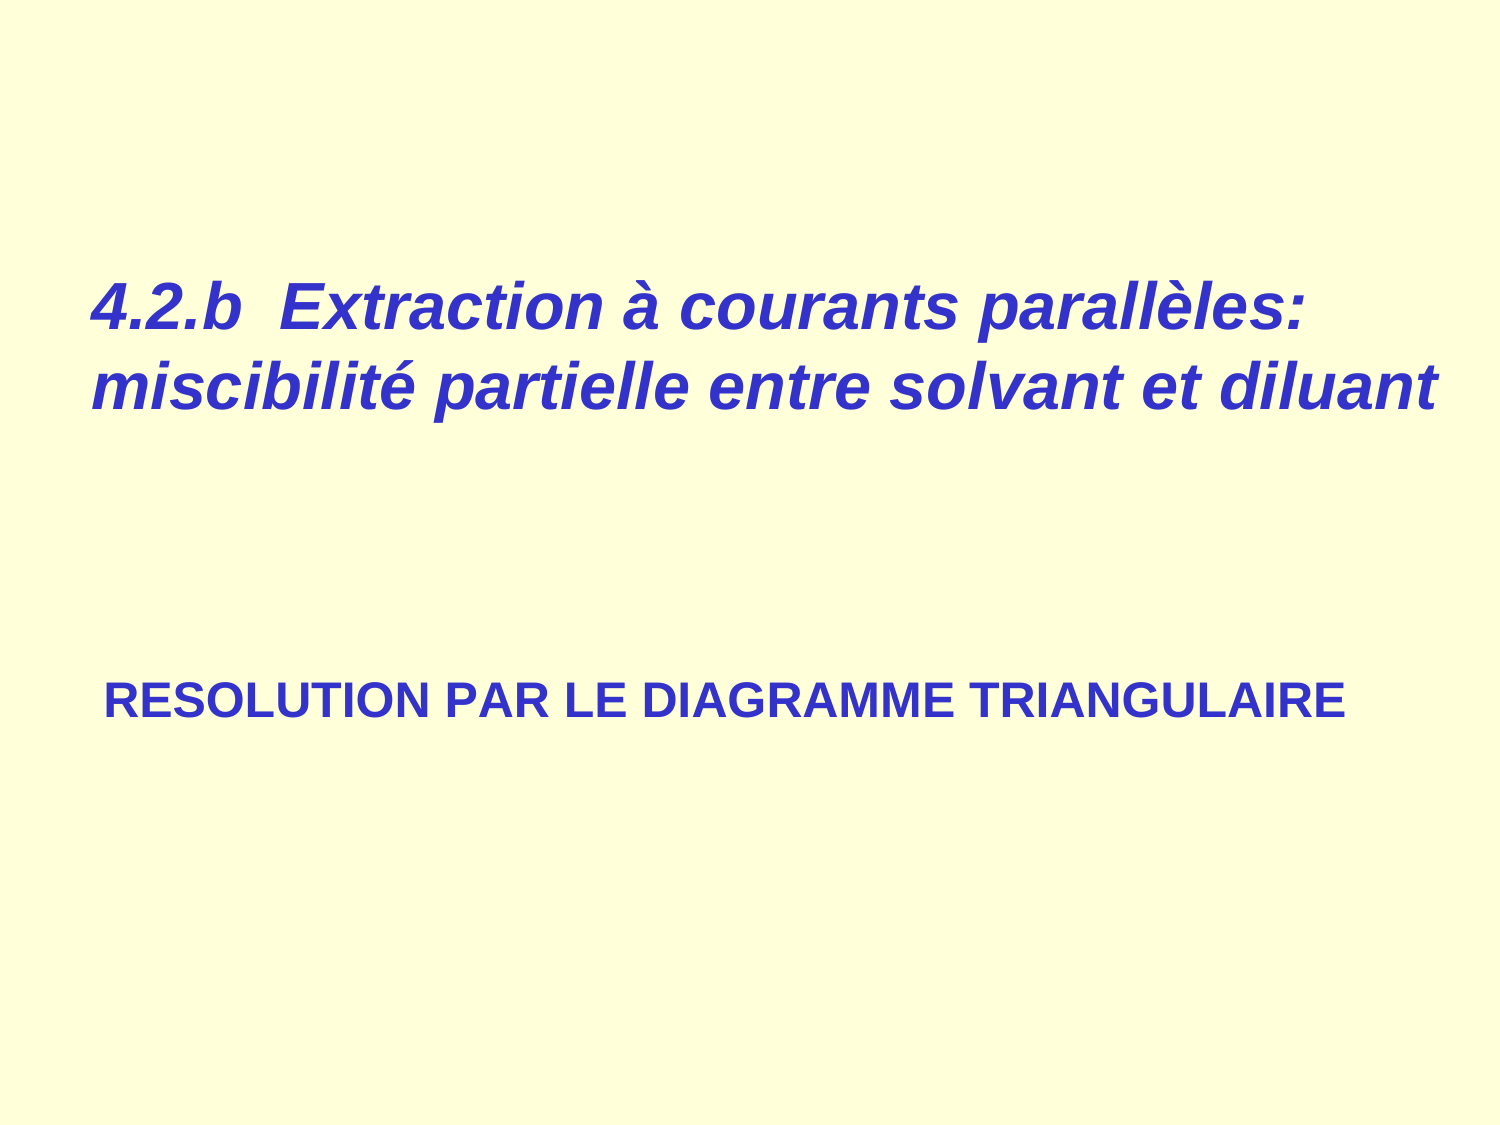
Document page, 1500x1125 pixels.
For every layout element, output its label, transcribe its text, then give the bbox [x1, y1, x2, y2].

text_box RESOLUTION PAR LE DIAGRAMME TRIANGULAIRE [88, 660, 1418, 736]
text_box 4.2.b Extraction à courants parallèles: miscibilité partielle entre solvant et diluant [76, 255, 1477, 431]
